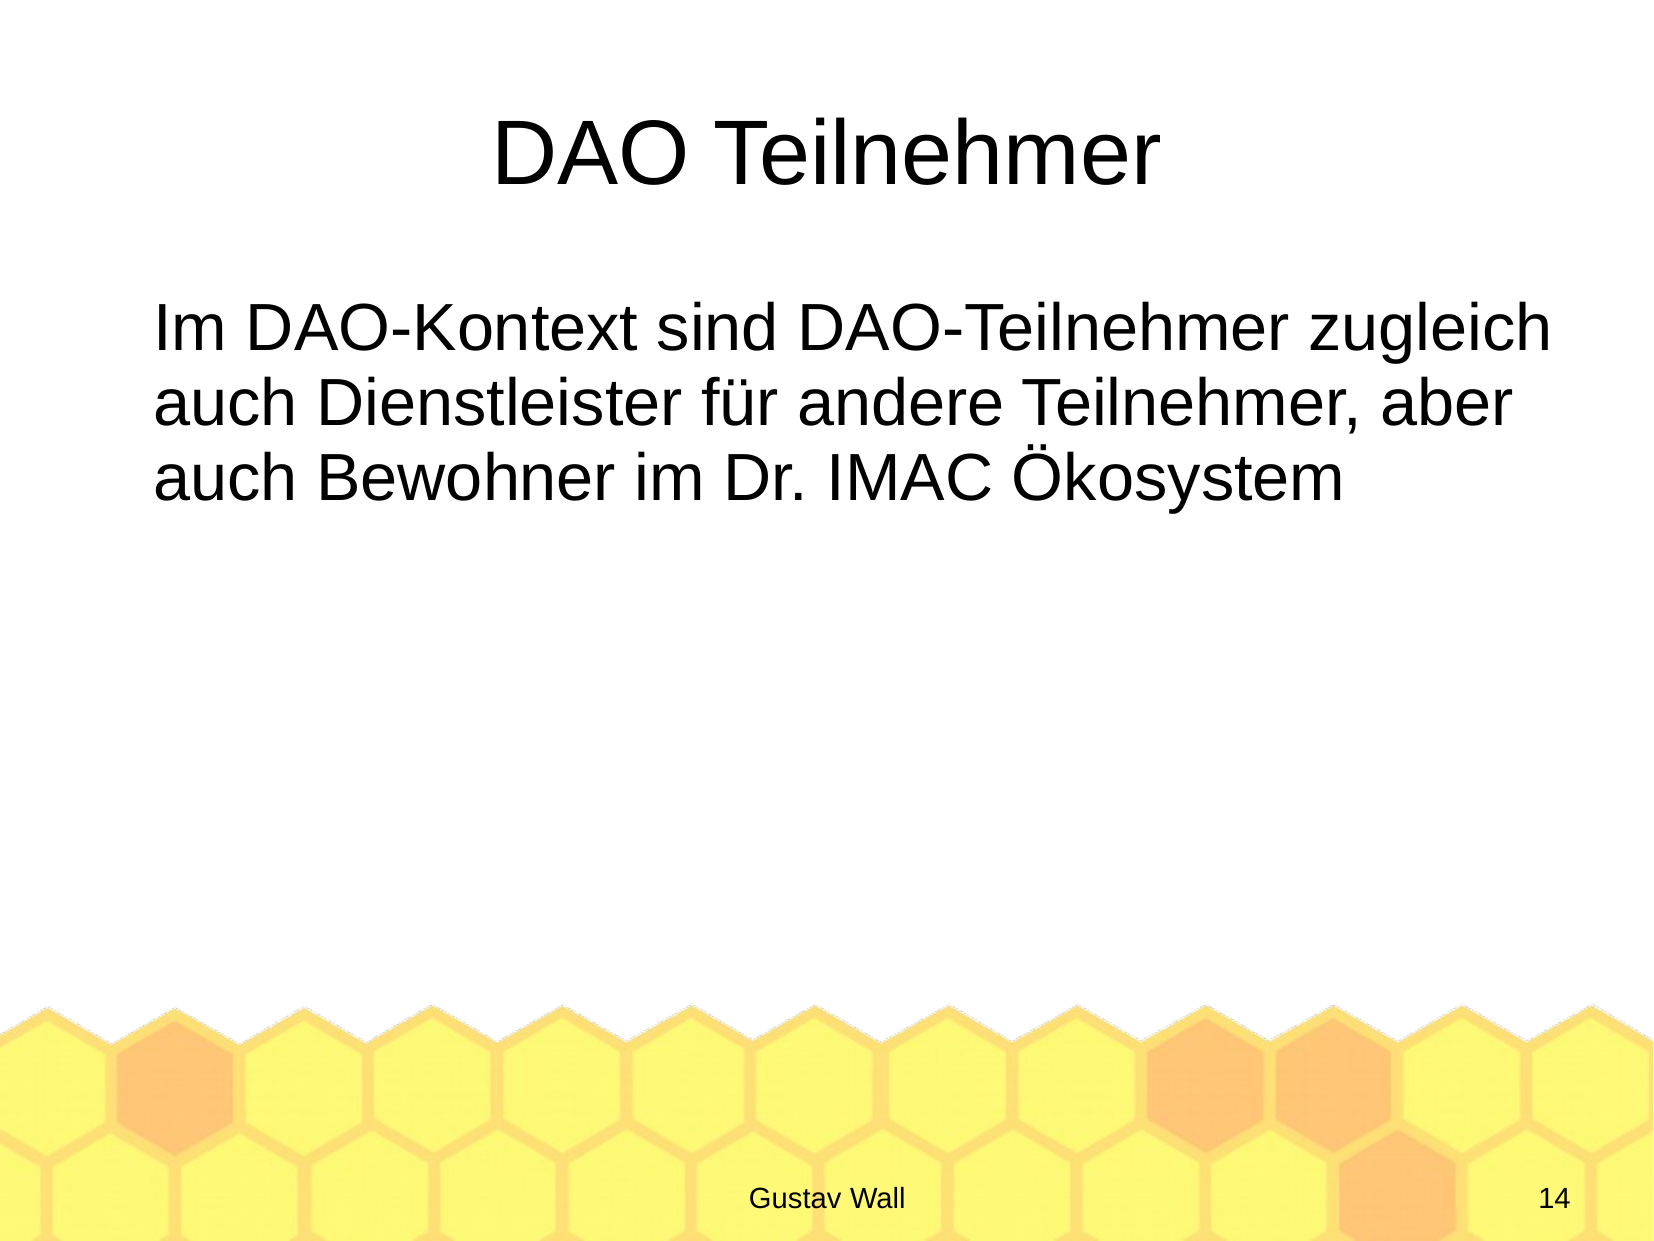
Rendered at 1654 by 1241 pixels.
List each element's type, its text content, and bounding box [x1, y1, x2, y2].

picture [0, 1001, 1654, 1241]
title DAO Teilnehmer [82, 49, 1571, 257]
list Im DAO-Kontext sind DAO-Teilnehmer zugleich auch Dienstleister für andere Teilnehmer, aber auch Bewohner im Dr. IMAC Ökosystem [82, 290, 1571, 1010]
